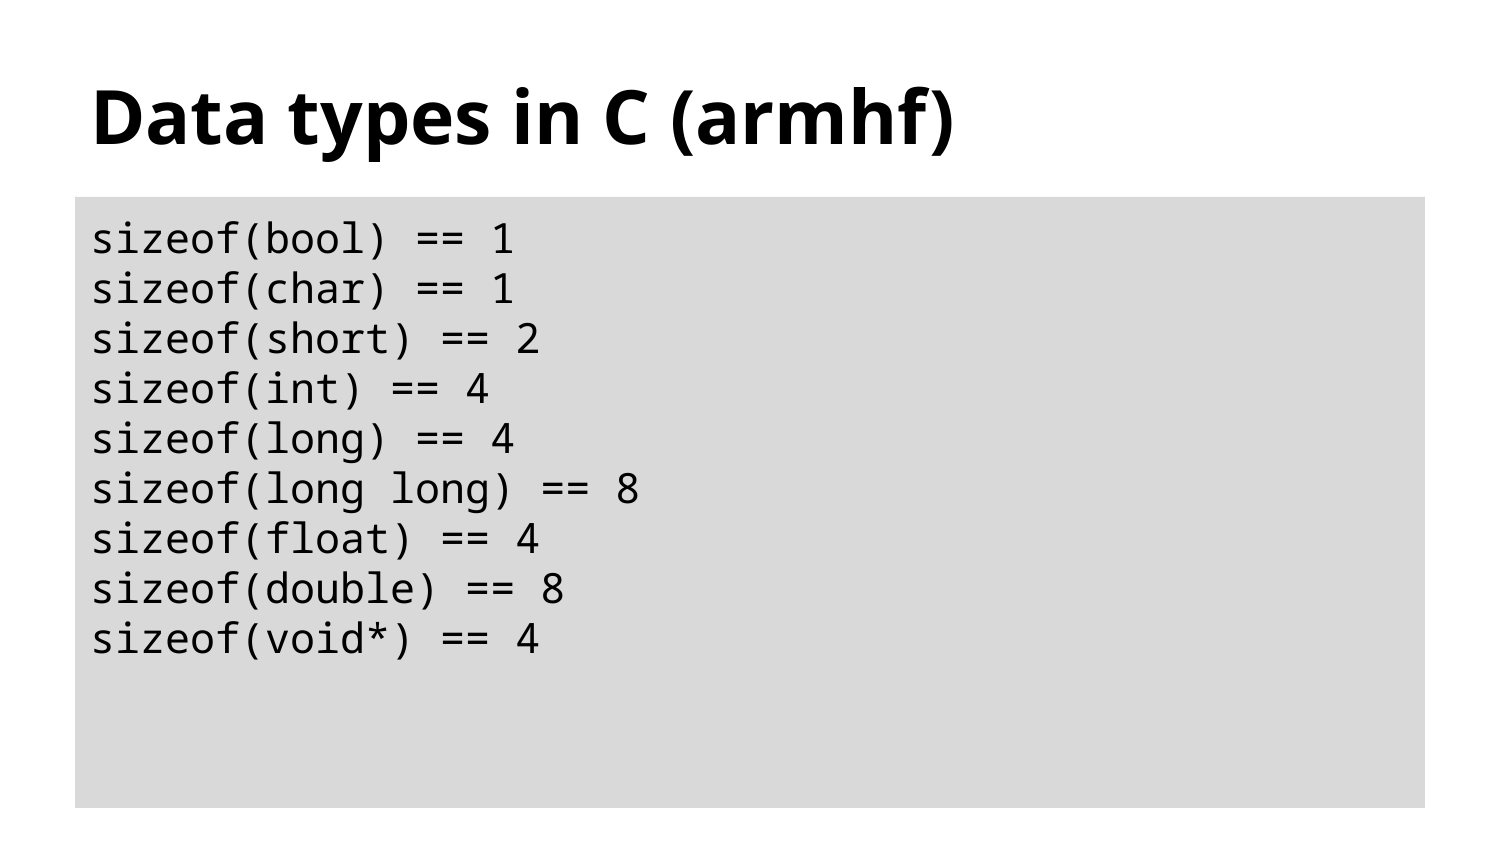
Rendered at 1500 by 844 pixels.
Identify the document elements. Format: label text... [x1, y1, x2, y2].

title Data types in C (armhf) [75, 33, 1425, 175]
list sizeof(bool) == 1 sizeof(char) == 1 sizeof(short) == 2 sizeof(int) == 4 sizeof(long) == 4 sizeof(long long) == 8 sizeof(float) == 4 sizeof(double) == 8 sizeof(void*) == 4 [75, 196, 1425, 808]
